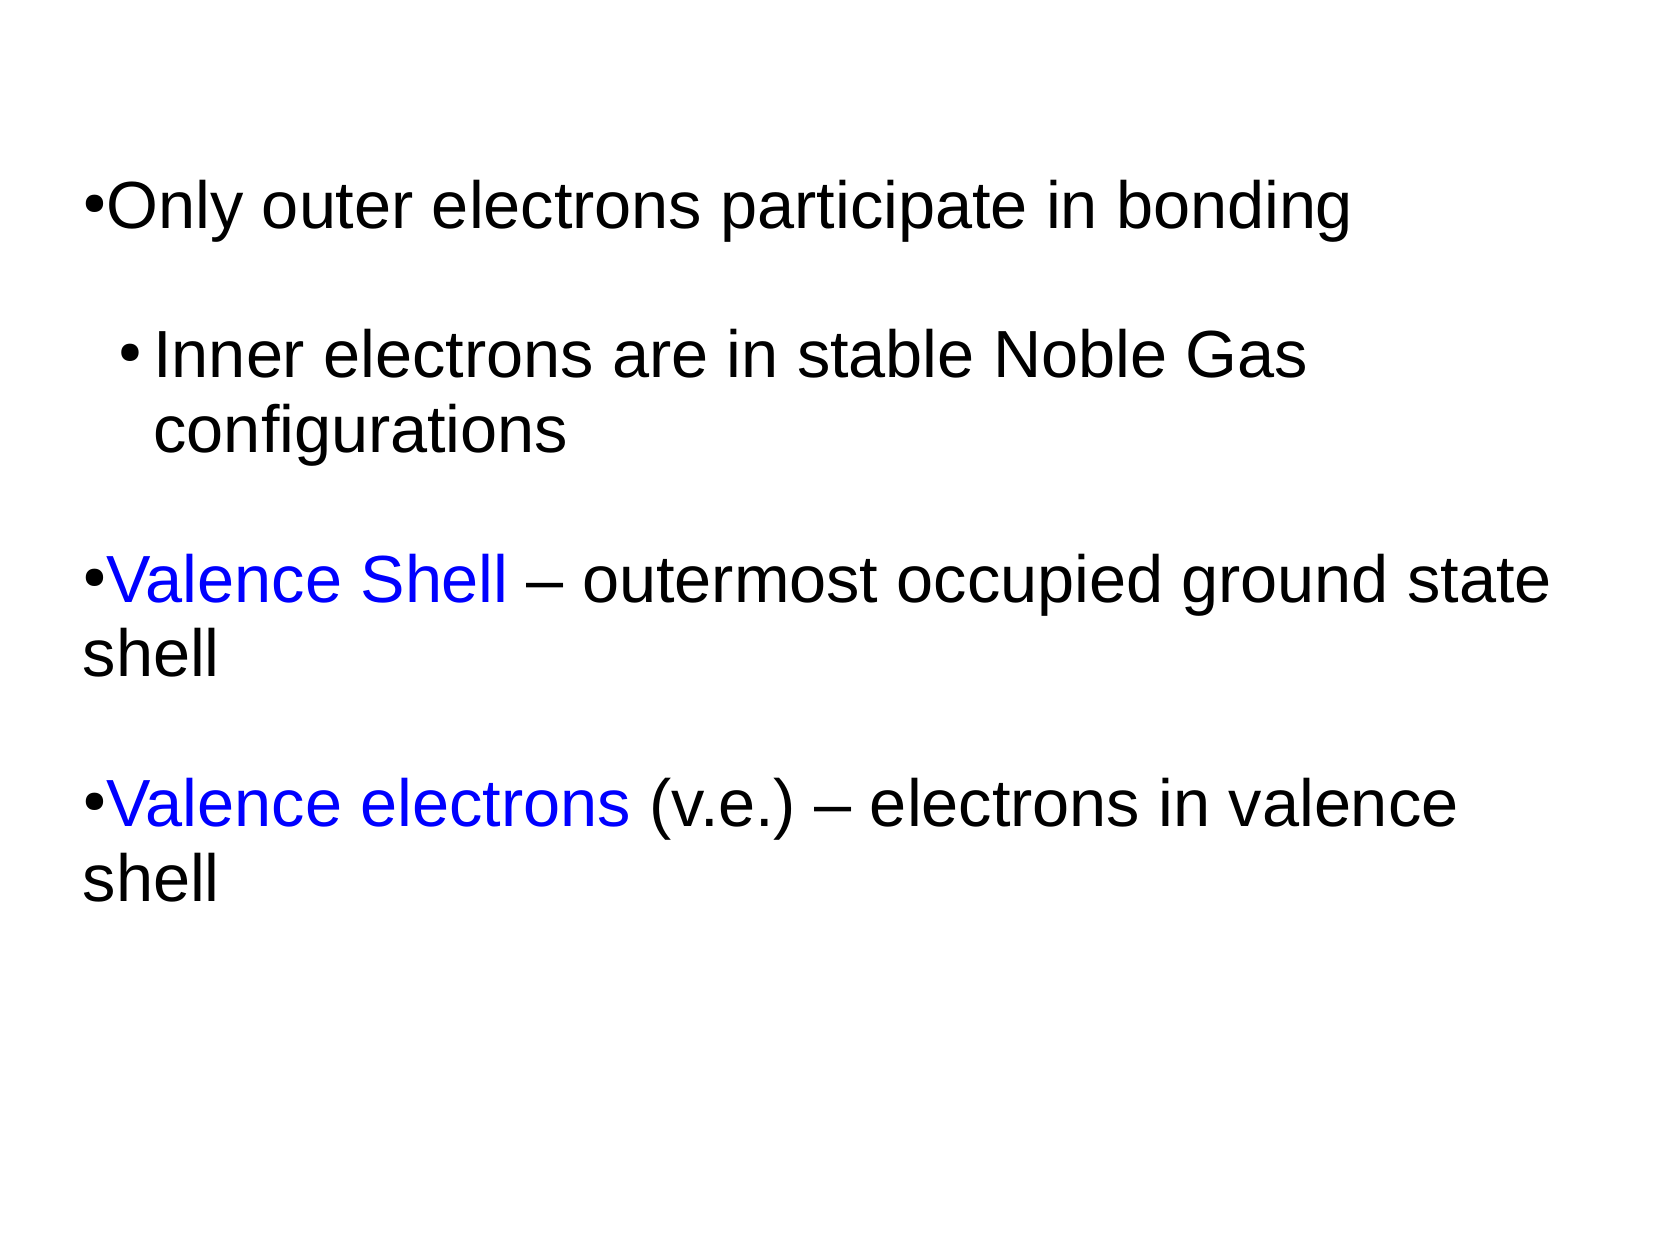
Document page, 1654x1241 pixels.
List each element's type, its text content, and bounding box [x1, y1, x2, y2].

subtitle Only outer electrons participate in bonding Inner electrons are in stable Noble Gas configurations Valence Shell – outermost occupied ground state shell Valence electrons (v.e.) – electrons in valence shell [82, 49, 1571, 1109]
